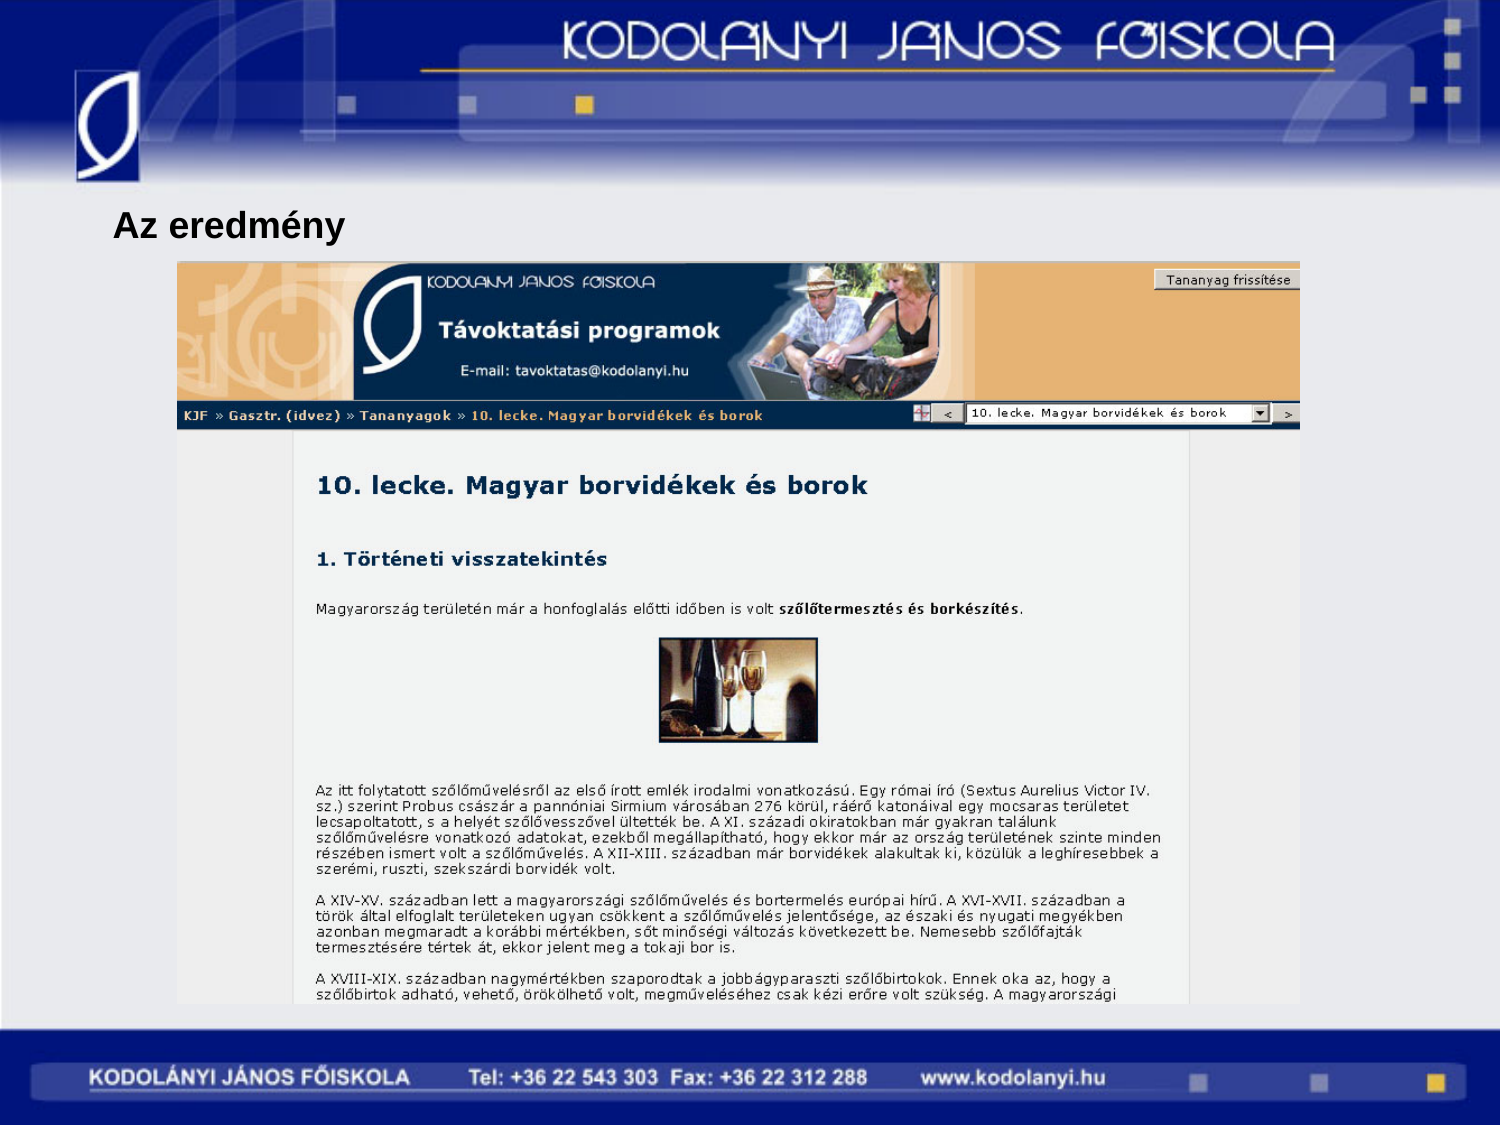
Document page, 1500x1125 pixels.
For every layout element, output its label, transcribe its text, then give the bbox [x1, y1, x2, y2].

picture [0, 0, 1500, 1125]
title Az eredmény [112, 194, 1388, 256]
